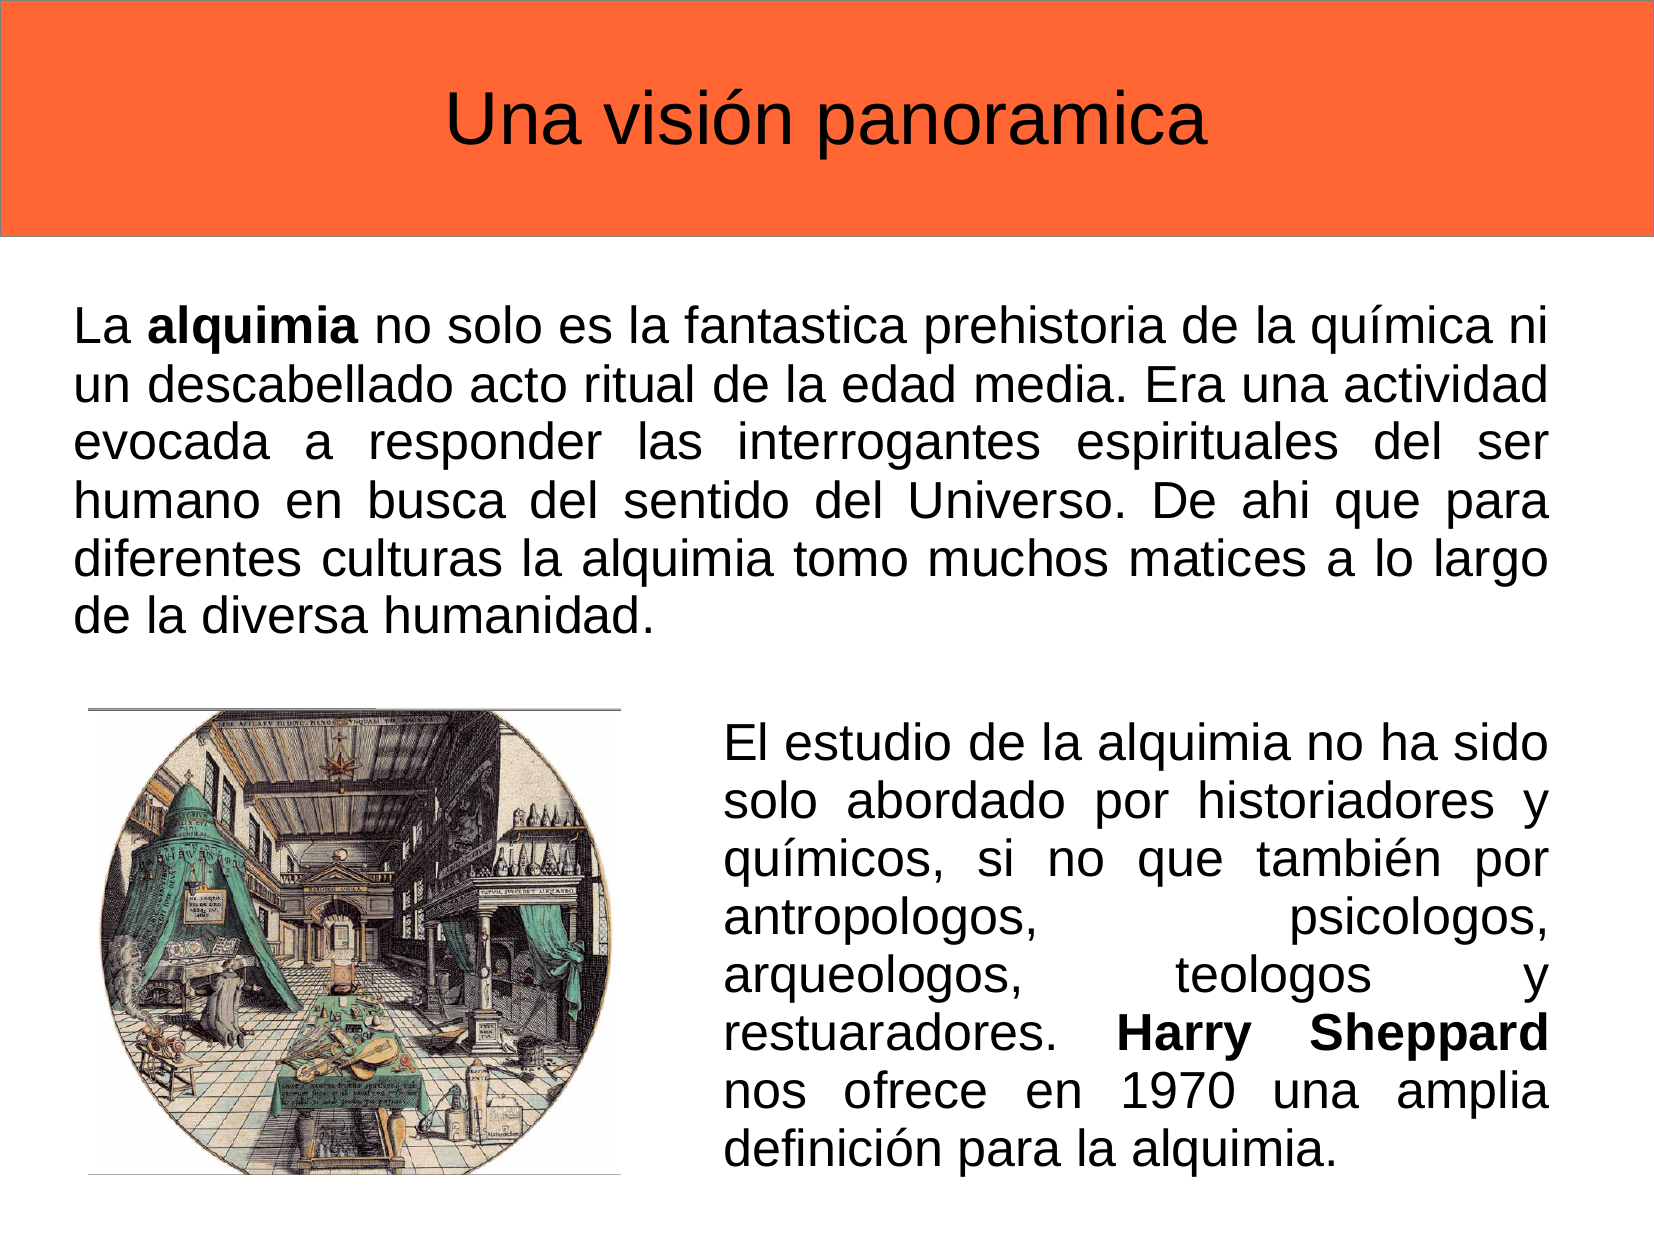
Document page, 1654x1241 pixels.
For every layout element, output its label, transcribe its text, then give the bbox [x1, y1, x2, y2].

picture [88, 708, 621, 1175]
text_box El estudio de la alquimia no ha sido solo abordado por historiadores y químicos, si no que también por antropologos, psicologos, arqueologos, teologos y restuaradores. Harry Sheppard nos ofrece en 1970 una amplia definición para la alquimia. [708, 706, 1565, 1185]
text_box La alquimia no solo es la fantastica prehistoria de la química ni un descabellado acto ritual de la edad media. Era una actividad evocada a responder las interrogantes espirituales del ser humano en busca del sentido del Universo. De ahi que para diferentes culturas la alquimia tomo muchos matices a lo largo de la diversa humanidad. [59, 289, 1565, 653]
text_box Una visión panoramica [0, 0, 1654, 237]
